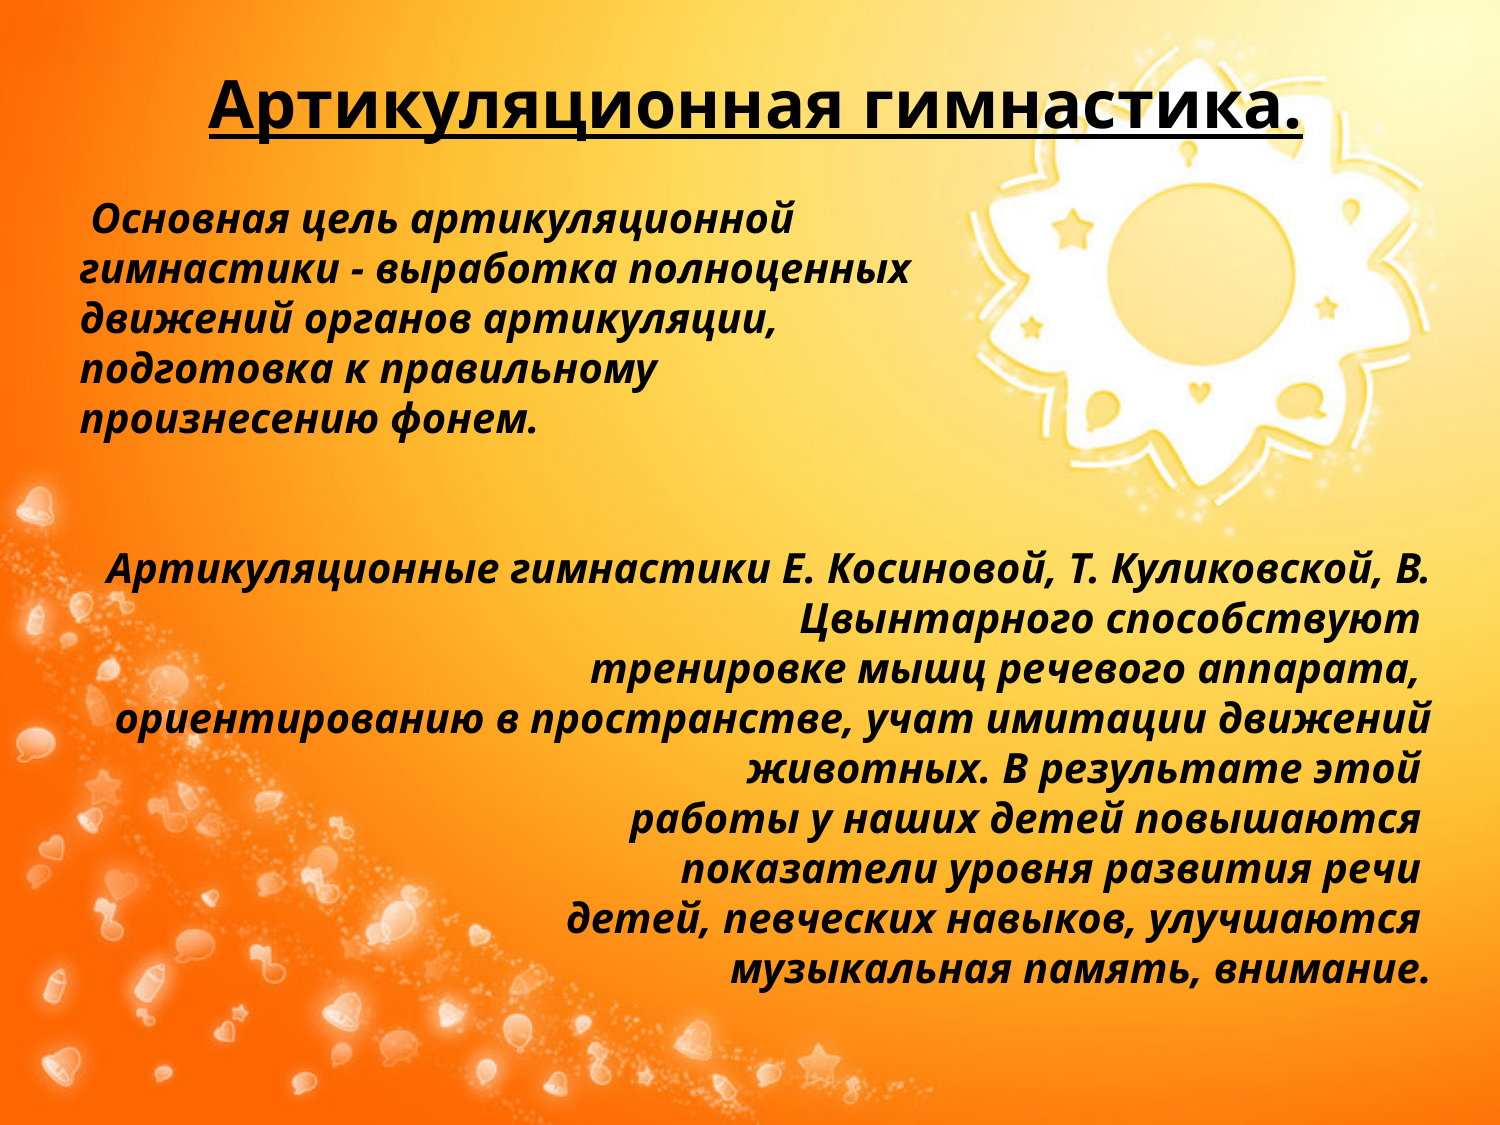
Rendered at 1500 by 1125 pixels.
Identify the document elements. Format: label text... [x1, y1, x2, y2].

picture [0, 0, 1500, 1125]
text_box Артикуляционная гимнастика. Основная цель артикуляционной гимнастики - выработка полноценных движений органов артикуляции, подготовка к правильному произнесению фонем. Артикуляционные гимнастики Е. Косиновой, Т. Куликовской, В. Цвынтарного способствуют тренировке мышц речевого аппарата, ориентированию в пространстве, учат имитации движений животных. В результате этой работы у наших детей повышаются показатели уровня развития речи детей, певческих навыков, улучшаются музыкальная память, внимание. [64, 54, 1447, 1000]
